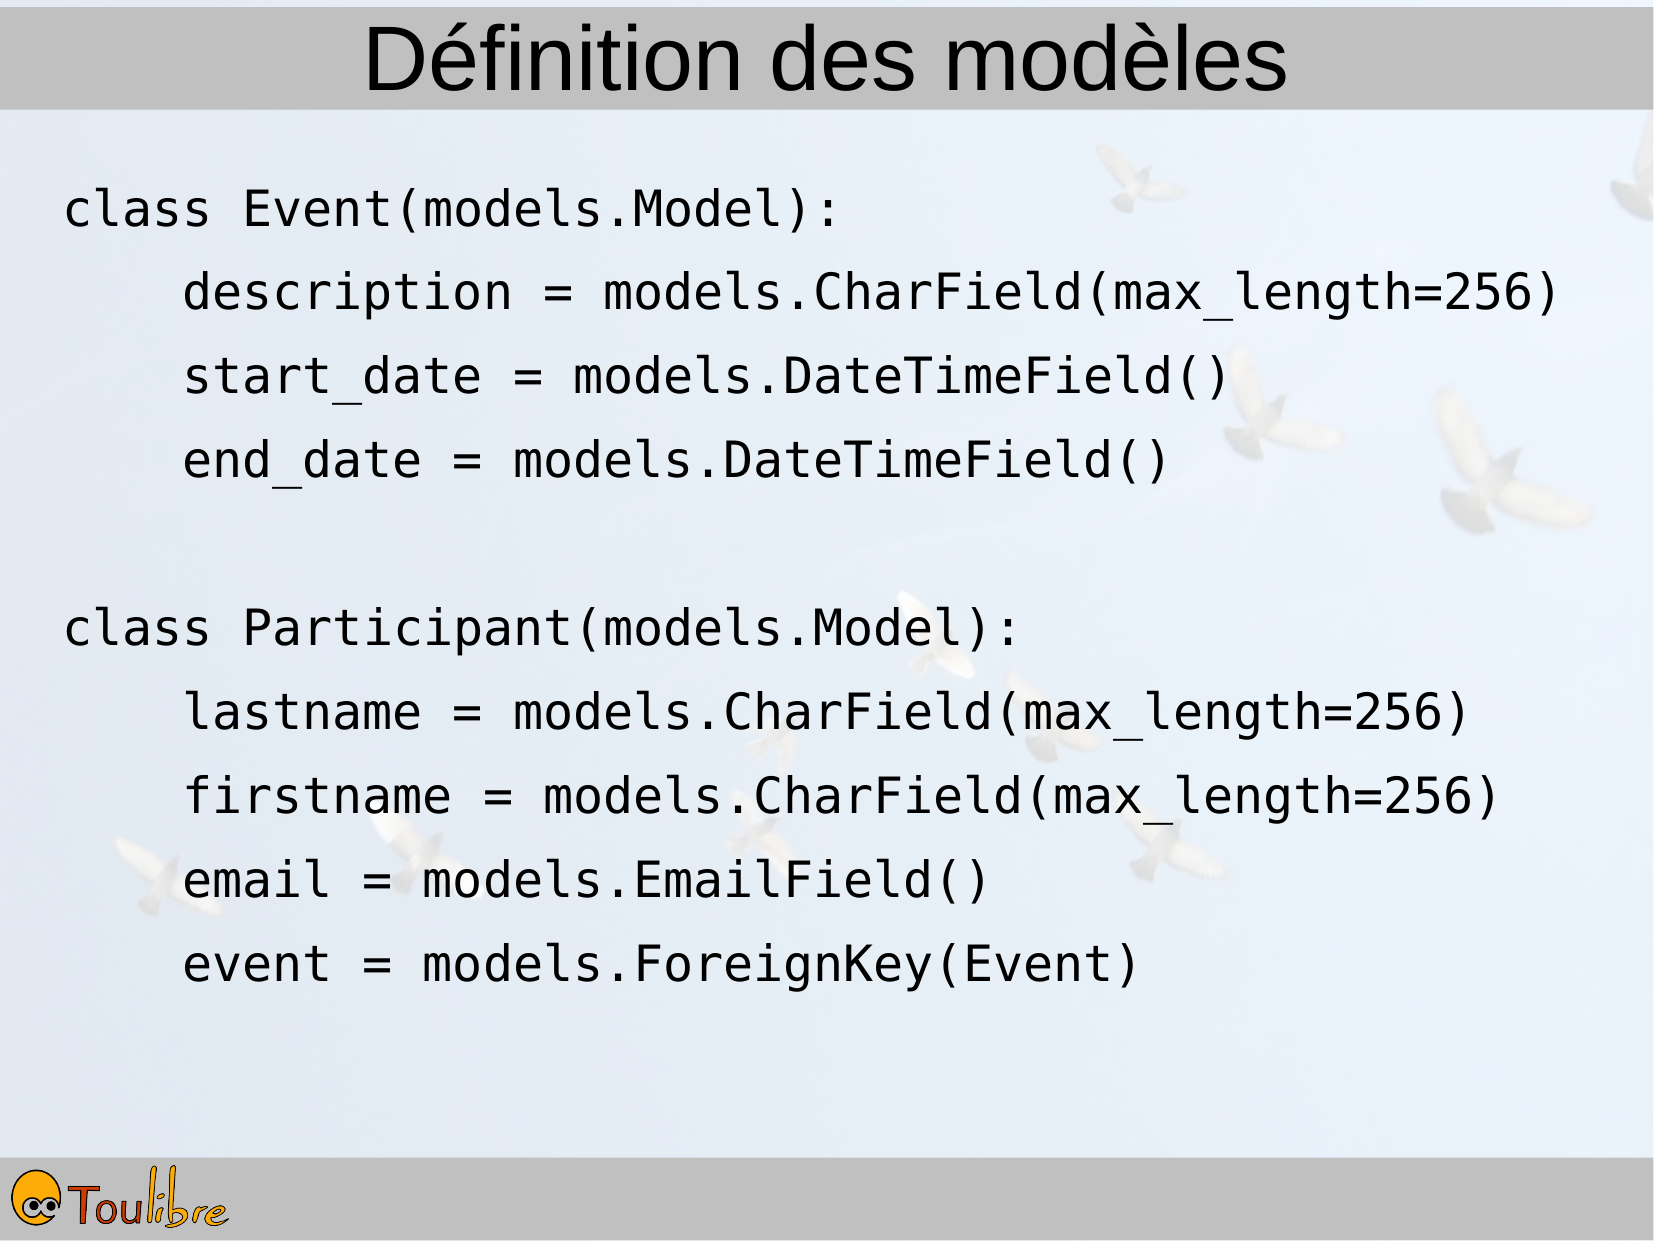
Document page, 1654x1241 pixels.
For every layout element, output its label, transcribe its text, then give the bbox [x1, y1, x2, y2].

list class Event(models.Model): description = models.CharField(max_length=256) start_date = models.DateTimeField() end_date = models.DateTimeField() class Participant(models.Model): lastname = models.CharField(max_length=256) firstname = models.CharField(max_length=256) email = models.EmailField() event = models.ForeignKey(Event) [62, 179, 1621, 1109]
picture [11, 1165, 229, 1228]
title Définition des modèles [0, 7, 1654, 110]
